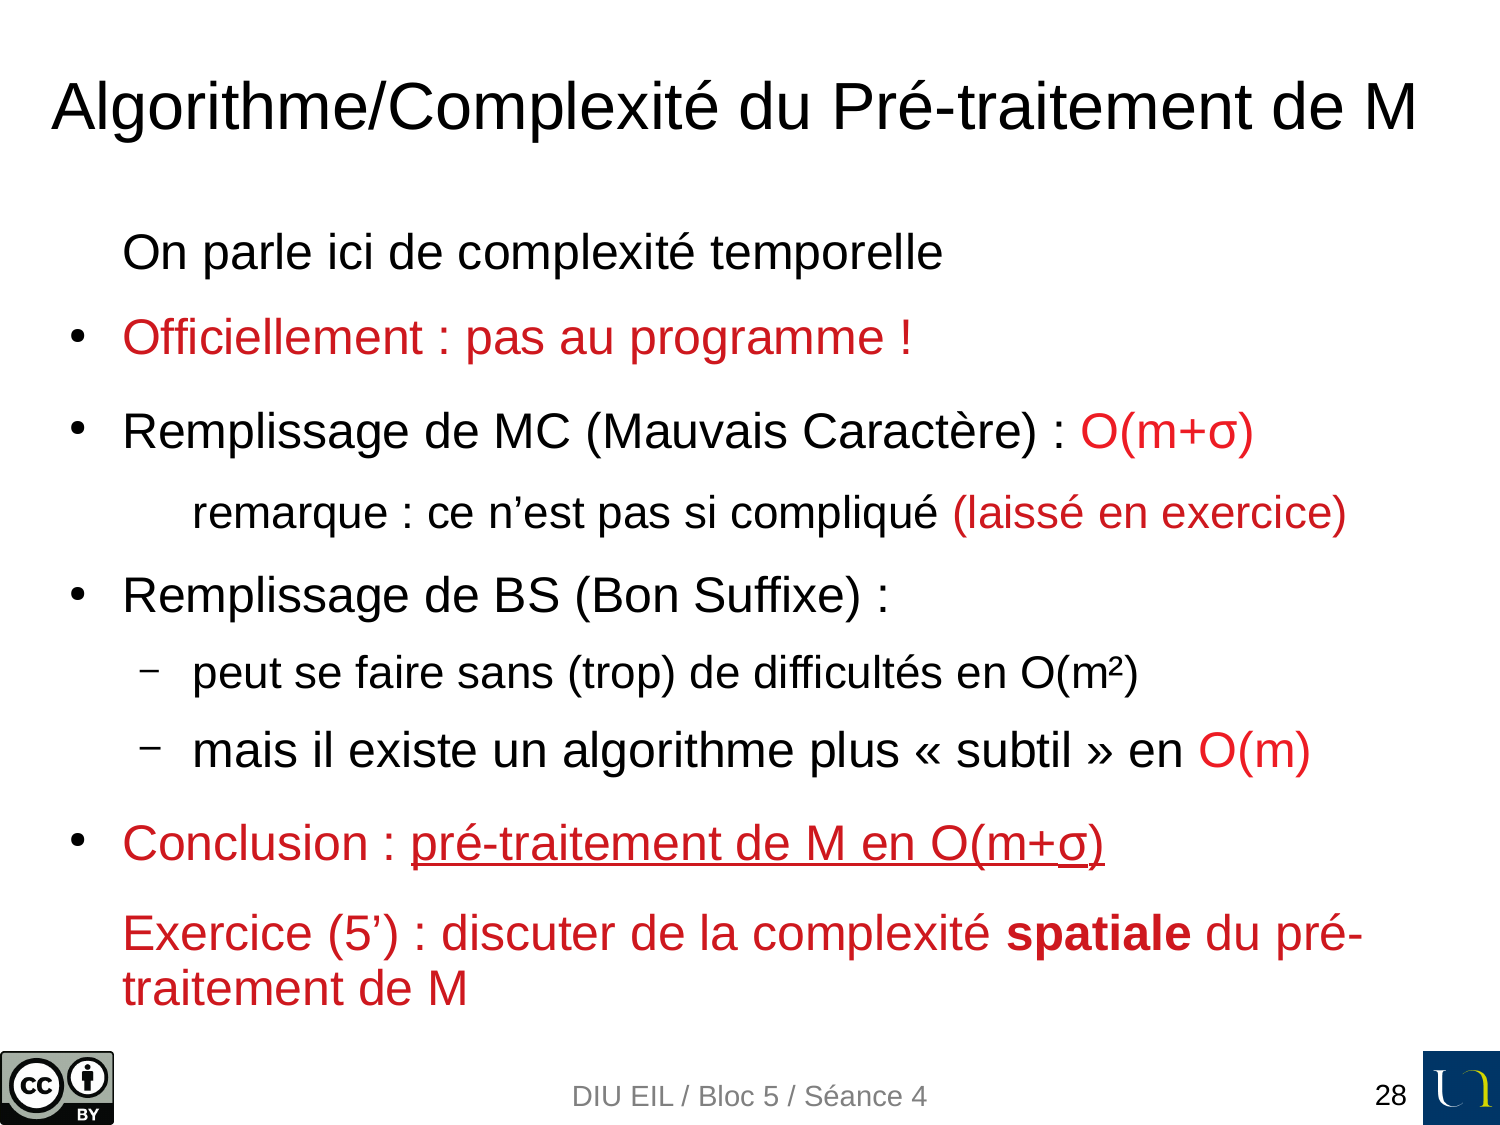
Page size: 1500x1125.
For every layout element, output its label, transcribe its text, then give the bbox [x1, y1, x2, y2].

list On parle ici de complexité temporelle Officiellement : pas au programme ! Remplissage de MC (Mauvais Caractère) : O(m+σ) remarque : ce n’est pas si compliqué (laissé en exercice) Remplissage de BS (Bon Suffixe) : peut se faire sans (trop) de difficultés en O(m²) mais il existe un algorithme plus « subtil » en O(m) Conclusion : pré-traitement de M en O(m+σ) Exercice (5’) : discuter de la complexité spatiale du pré-traitement de M [51, 224, 1449, 1052]
picture [0, 1051, 114, 1125]
title Algorithme/Complexité du Pré-traitement de M [51, 44, 1449, 170]
picture [1417, 1051, 1500, 1125]
